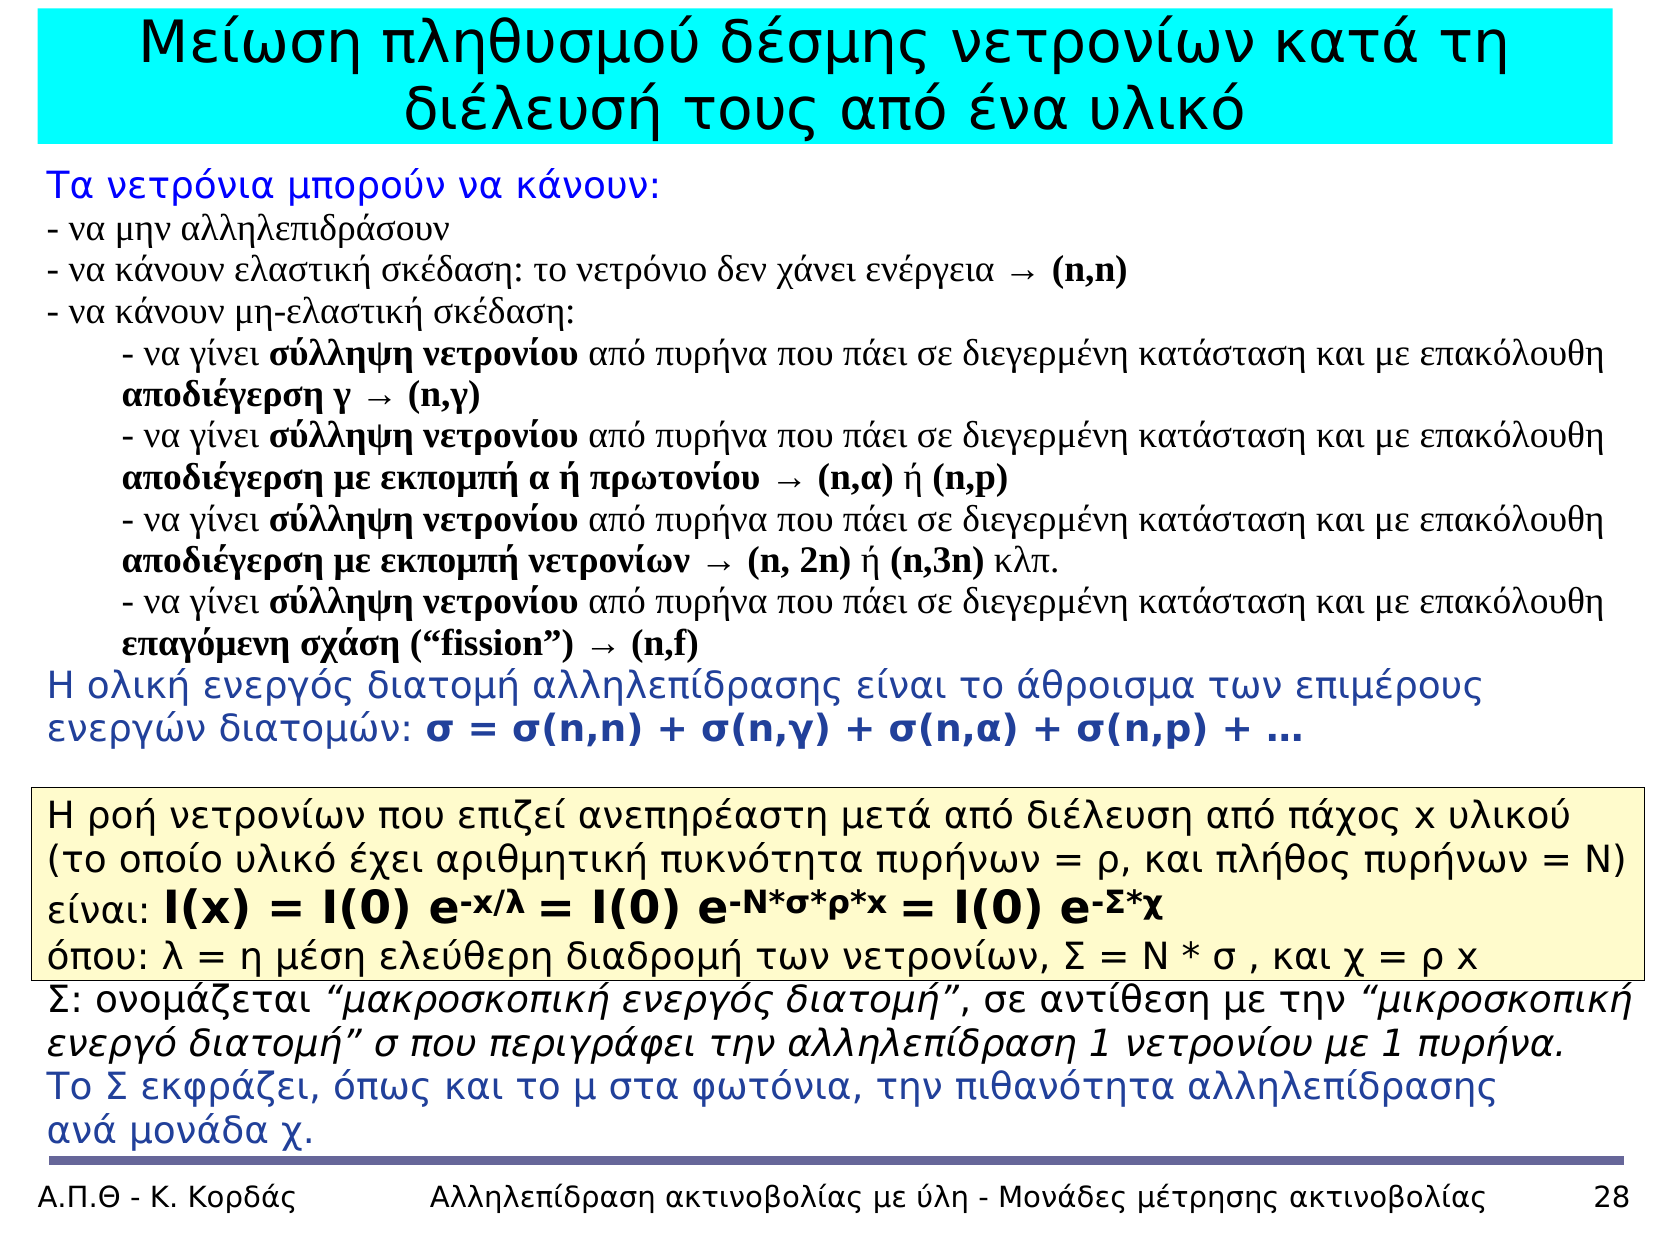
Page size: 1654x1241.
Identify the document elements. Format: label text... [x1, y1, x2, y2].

text_box Τα νετρόνια μπορούν να κάνουν: - να μην αλληλεπιδράσουν - να κάνουν ελαστική σκέδαση: το νετρόνιο δεν χάνει ενέργεια → (n,n) - να κάνουν μη-ελαστική σκέδαση: - να γίνει σύλληψη νετρονίου από πυρήνα που πάει σε διεγερμένη κατάσταση και με επακόλουθη αποδιέγερση γ → (n,γ) - να γίνει σύλληψη νετρονίου από πυρήνα που πάει σε διεγερμένη κατάσταση και με επακόλουθη αποδιέγερση με εκπομπή α ή πρωτονίου → (n,α) ή (n,p) - να γίνει σύλληψη νετρονίου από πυρήνα που πάει σε διεγερμένη κατάσταση και με επακόλουθη αποδιέγερση με εκπομπή νετρονίων → (n, 2n) ή (n,3n) κλπ. - να γίνει σύλληψη νετρονίου από πυρήνα που πάει σε διεγερμένη κατάσταση και με επακόλουθη επαγόμενη σχάση (“fission”) → (n,f) Η ολική ενεργός διατομή αλληλεπίδρασης είναι το άθροισμα των επιμέρους ενεργών διατομών: σ = σ(n,n) + σ(n,γ) + σ(n,α) + σ(n,p) + … Η ροή νετρονίων που επιζεί ανεπηρέαστη μετά από διέλευση από πάχος x υλικού (το οποίο υλικό έχει αριθμητική πυκνότητα πυρήνων = ρ, και πλήθος πυρήνων = Ν) είναι: Ι(x) = Ι(0) e-x/λ = I(0) e-N*σ*ρ*x = I(0) e-Σ*χ όπου: λ = η μέση ελεύθερη διαδρομή των νετρονίων, Σ = Ν * σ , και χ = ρ x Σ: ονομάζεται “μακροσκοπική ενεργός διατομή”, σε αντίθεση με την “μικροσκοπική ενεργό διατομή” σ που περιγράφει την αλληλεπίδραση 1 νετρονίου με 1 πυρήνα. Το Σ εκφράζει, όπως και το μ στα φωτόνια, την πιθανότητα αλληλεπίδρασης ανά μονάδα χ. [25, 150, 1654, 1210]
title Μείωση πληθυσμού δέσμης νετρονίων κατά τη διέλευσή τους από ένα υλικό [37, 8, 1613, 144]
